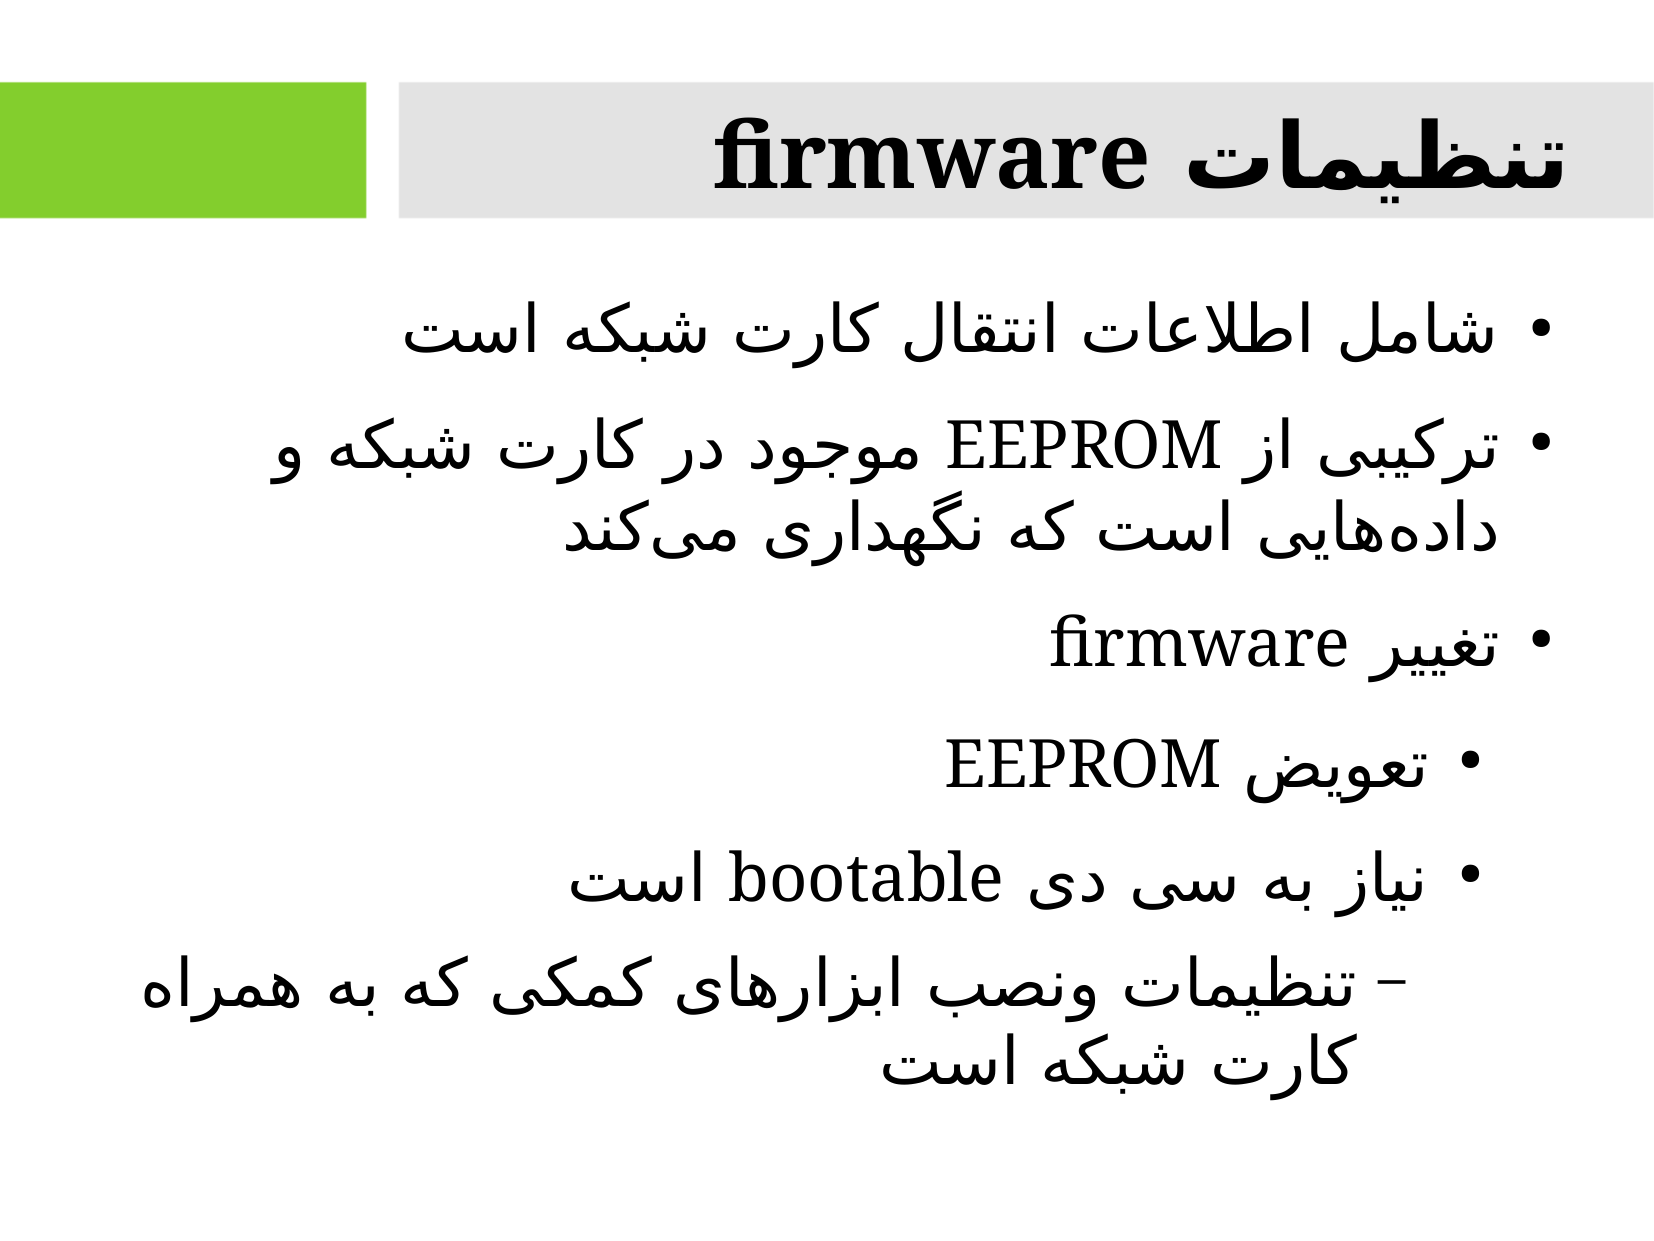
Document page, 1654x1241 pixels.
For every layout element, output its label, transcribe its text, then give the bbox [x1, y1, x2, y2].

title تنظیمات firmware [82, 49, 1571, 257]
list شامل اطلاعات انتقال کارت شبکه است ترکیبی از EEPROM موجود در کارت شبکه و داده‌هایی است که نگهداری می‌کند تغییر firmware تعویض EEPROM نیاز به سی دی bootable است تنظیمات ونصب ابزارهای کمکی که به همراه کارت شبکه است [82, 290, 1571, 1182]
picture [0, 0, 1654, 1241]
